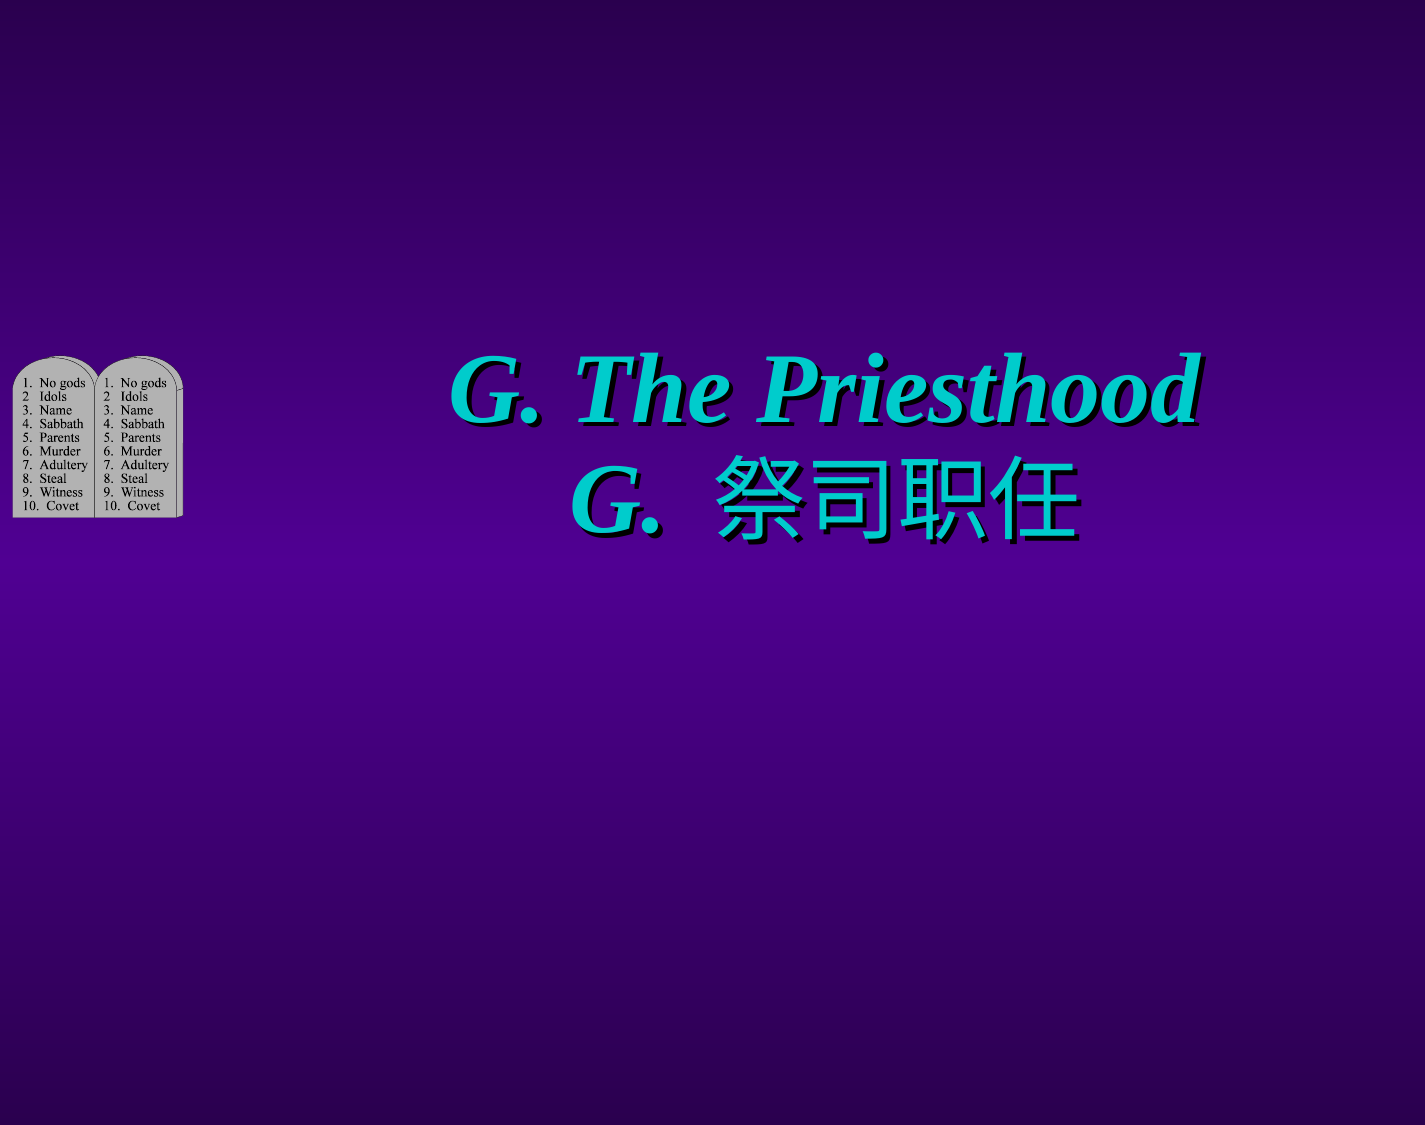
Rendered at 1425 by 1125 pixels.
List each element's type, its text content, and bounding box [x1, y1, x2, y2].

title G. The Priesthood G. 祭司职任 [225, 316, 1425, 572]
